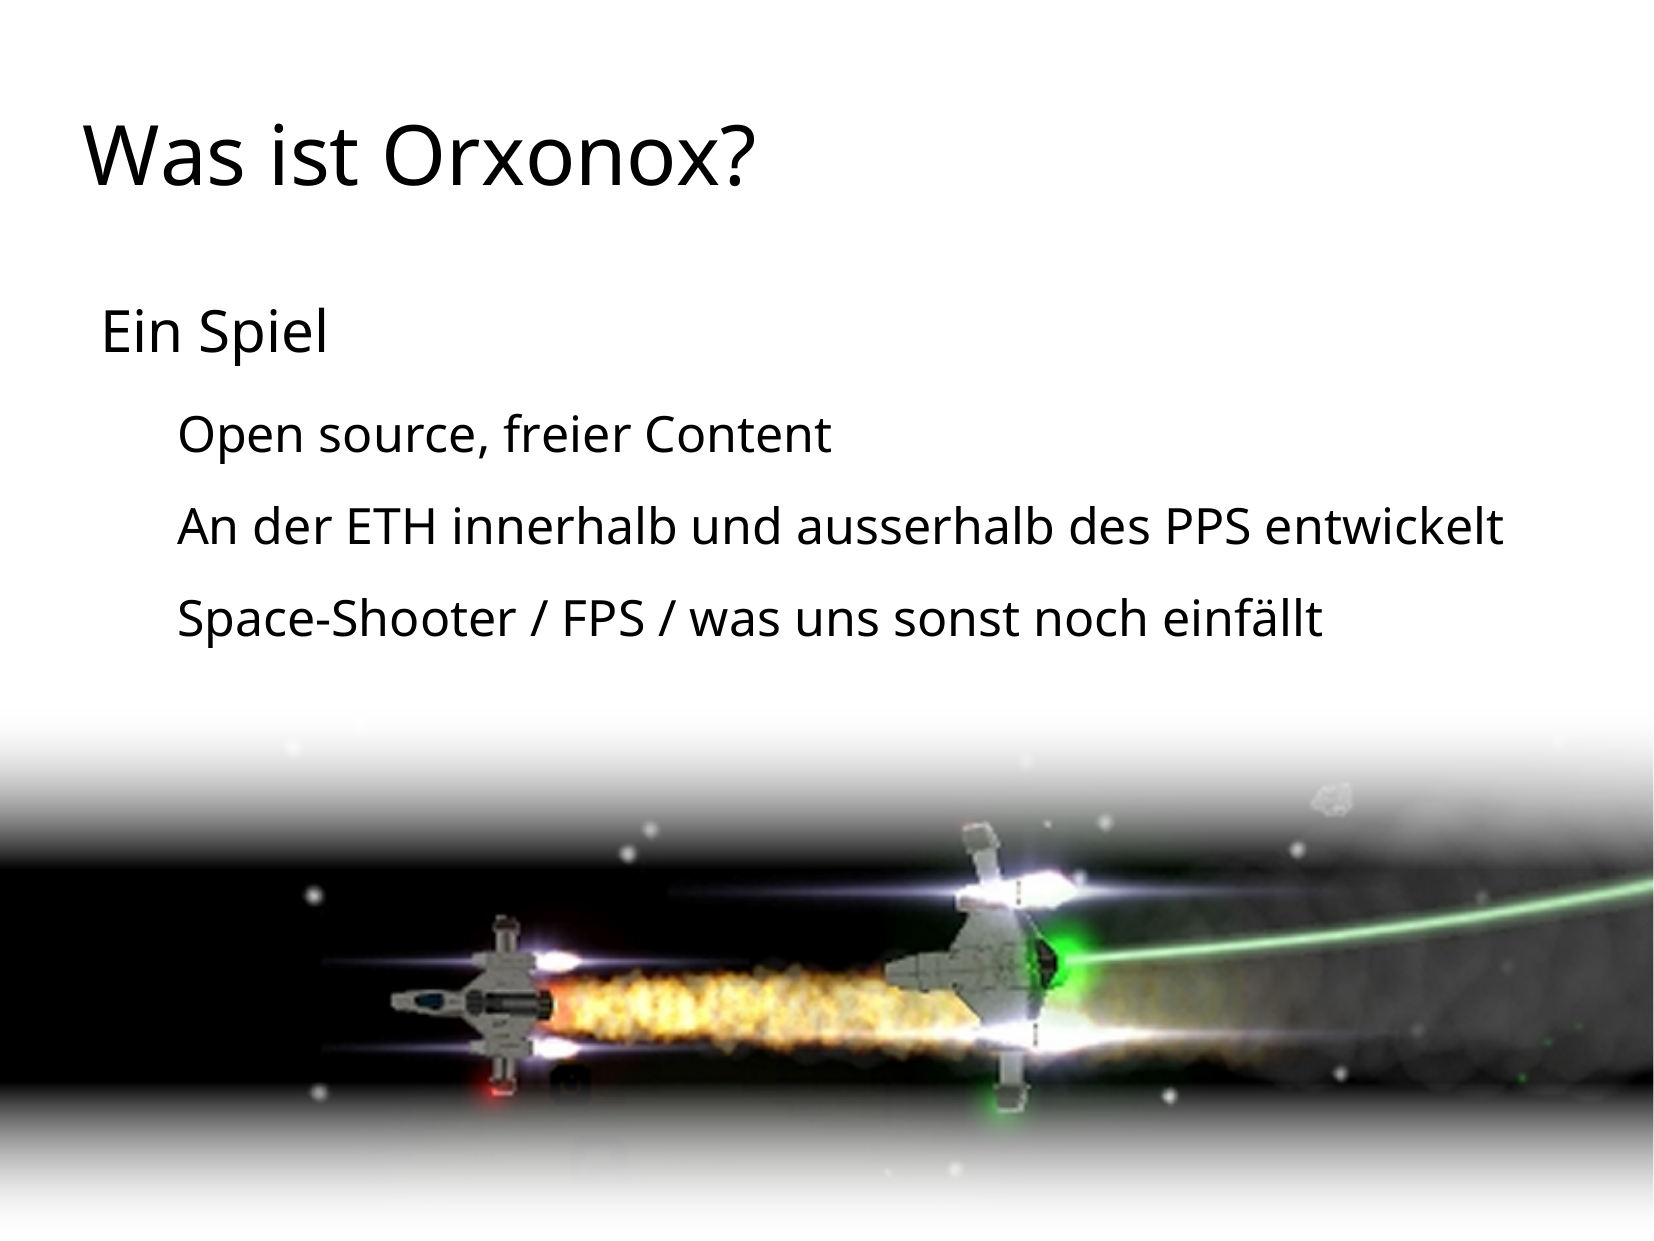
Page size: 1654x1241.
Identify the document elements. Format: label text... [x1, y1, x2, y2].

list Ein Spiel Open source, freier Content An der ETH innerhalb und ausserhalb des PPS entwickelt Space-Shooter / FPS / was uns sonst noch einfällt [82, 290, 1571, 708]
picture [0, 708, 1654, 1241]
title Was ist Orxonox? [82, 49, 1571, 257]
